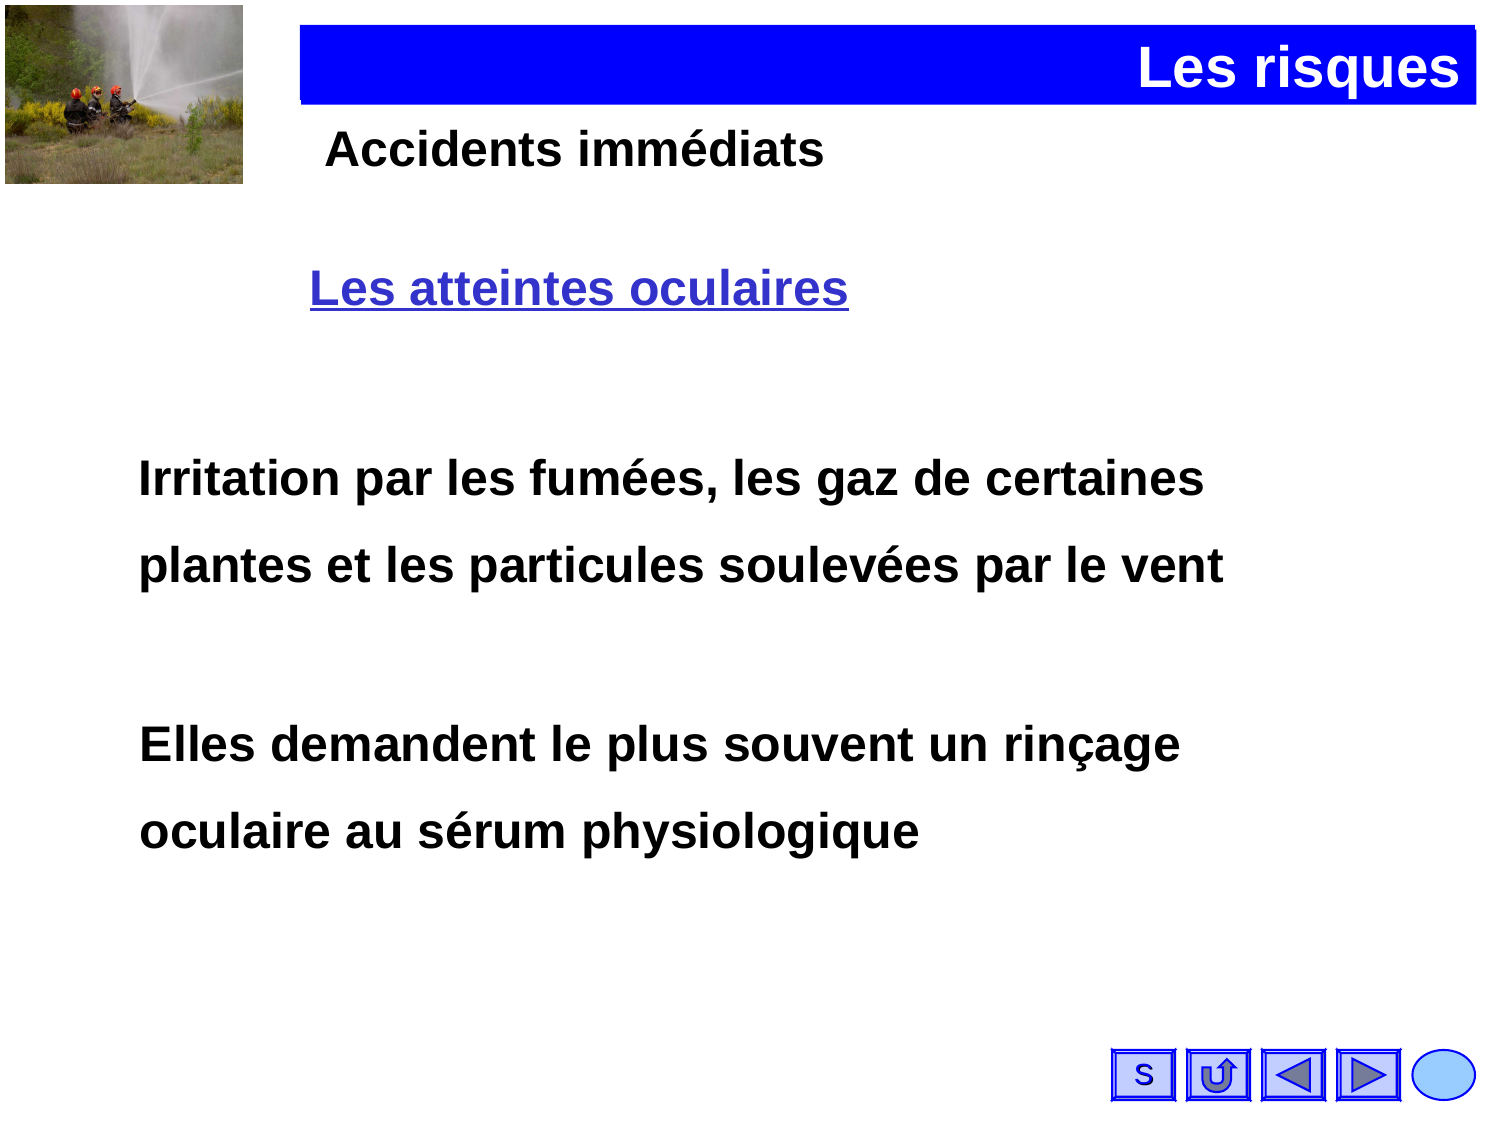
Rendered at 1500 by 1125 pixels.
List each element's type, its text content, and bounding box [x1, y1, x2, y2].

text_box Irritation par les fumées, les gaz de certaines plantes et les particules soulevées par le vent [123, 442, 1241, 602]
text_box Les risques [301, 29, 1477, 105]
text_box Elles demandent le plus souvent un rinçage oculaire au sérum physiologique [124, 708, 1211, 867]
text_box [1412, 1049, 1476, 1101]
text_box Les atteintes oculaires [295, 252, 865, 324]
picture [5, 5, 243, 184]
text_box Accidents immédiats [324, 120, 855, 178]
